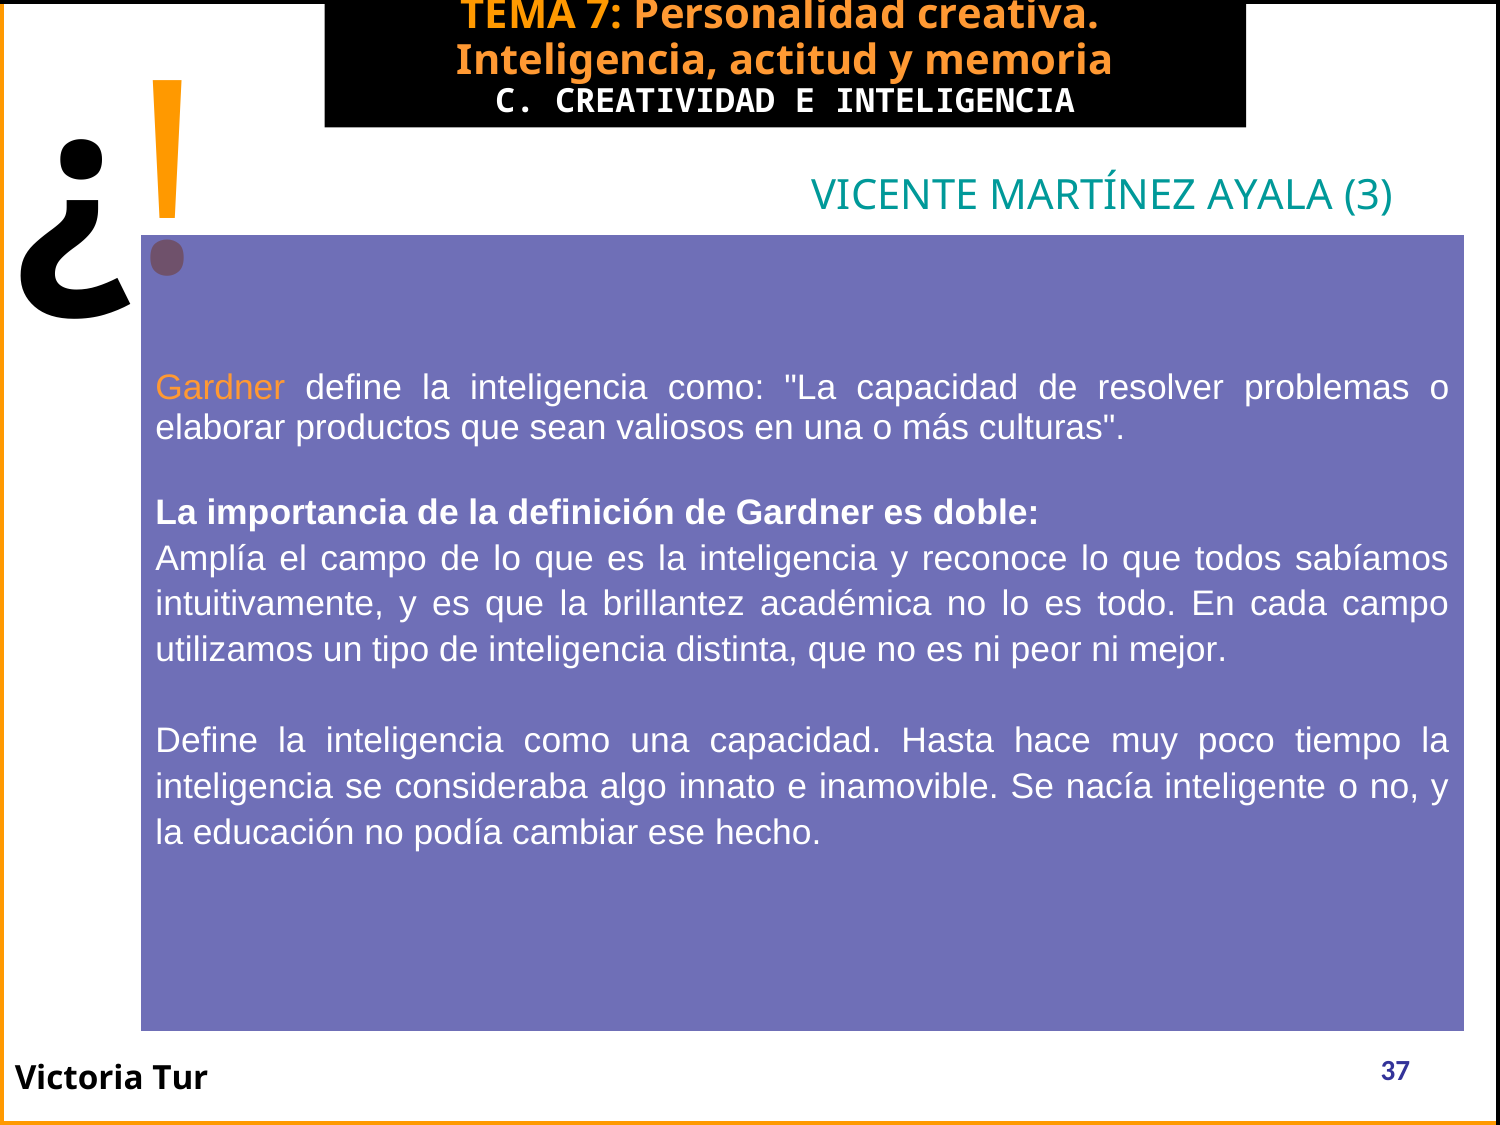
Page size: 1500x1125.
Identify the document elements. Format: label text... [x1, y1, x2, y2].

text_box <número> [1074, 1042, 1426, 1103]
text_box Gardner define la inteligencia como: "La capacidad de resolver problemas o elaborar productos que sean valiosos en una o más culturas". La importancia de la definición de Gardner es doble: Amplía el campo de lo que es la inteligencia y reconoce lo que todos sabíamos intuitivamente, y es que la brillantez académica no lo es todo. En cada campo utilizamos un tipo de inteligencia distinta, que no es ni peor ni mejor. Define la inteligencia como una capacidad. Hasta hace muy poco tiempo la inteligencia se consideraba algo innato e inamovible. Se nacía inteligente o no, y la educación no podía cambiar ese hecho. [140, 234, 1465, 1032]
text_box VICENTE MARTÍNEZ AYALA (3) [797, 157, 1500, 230]
